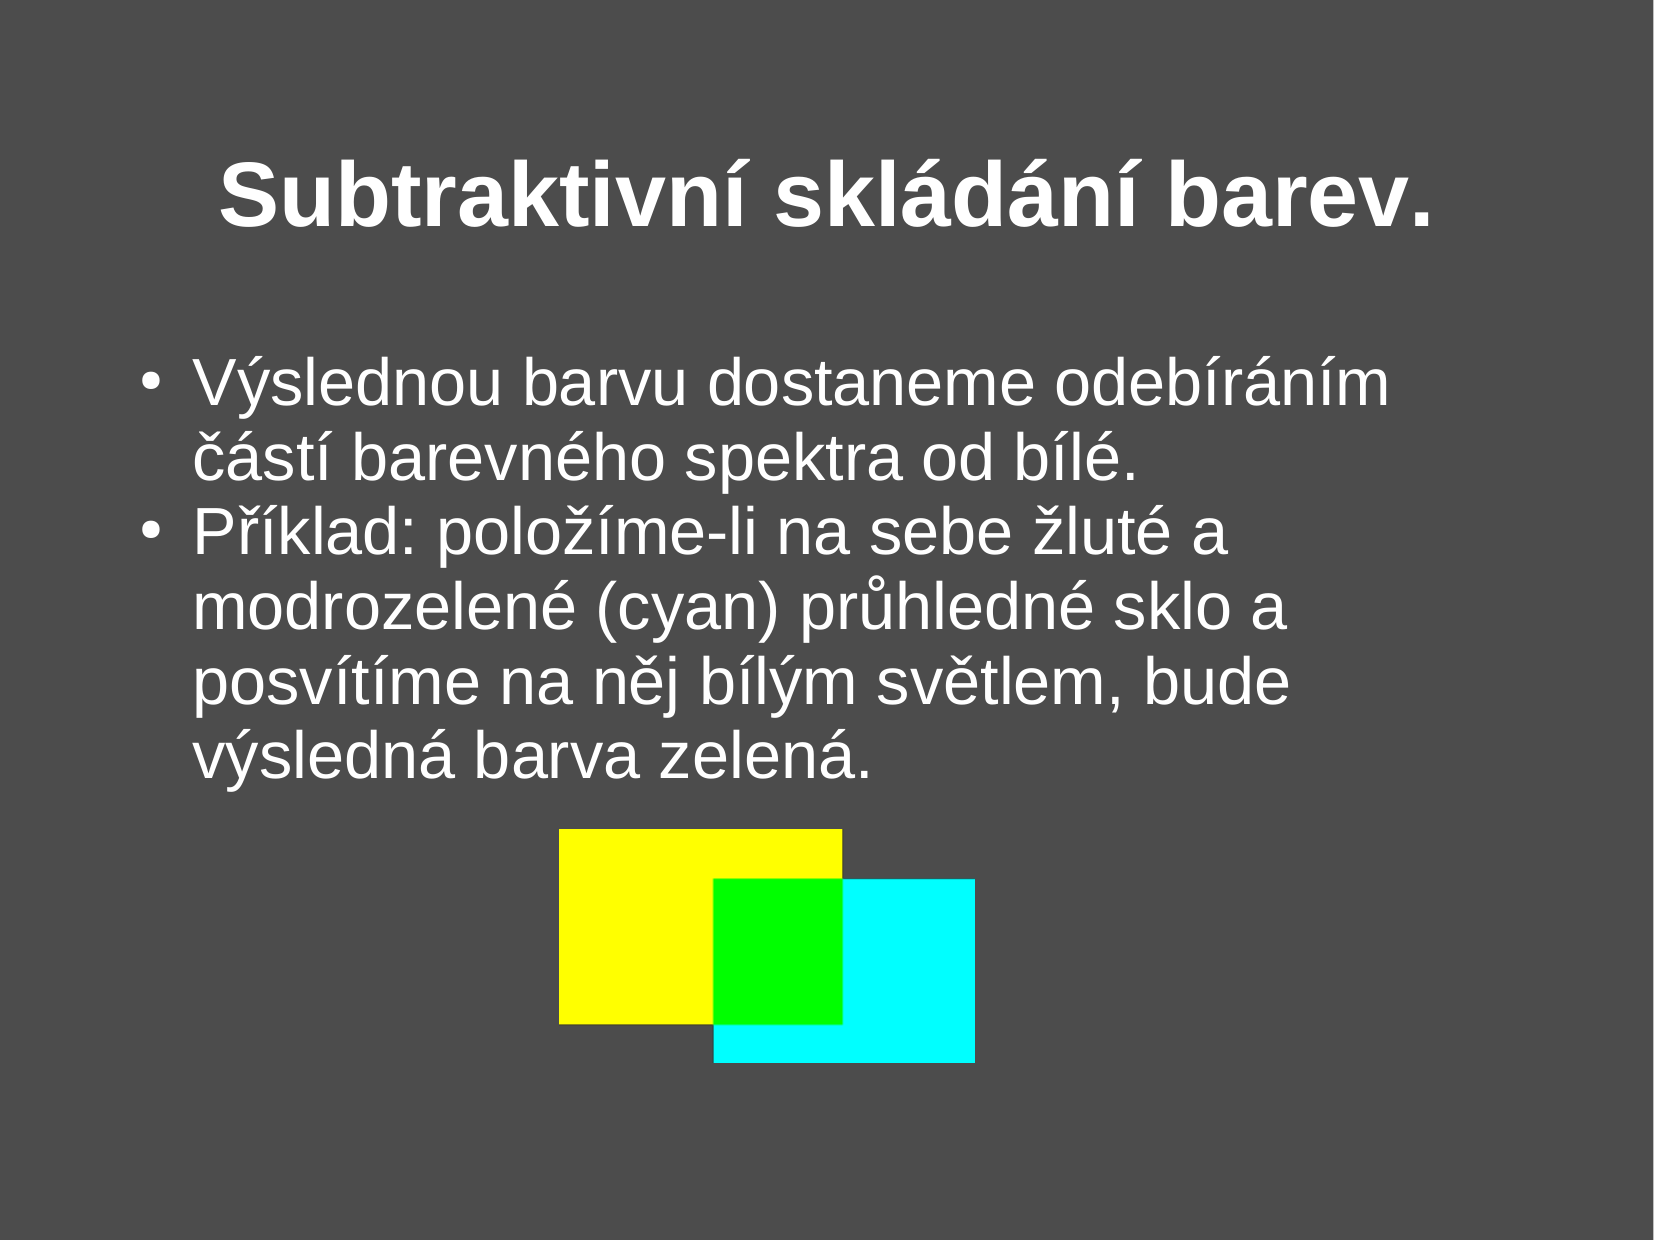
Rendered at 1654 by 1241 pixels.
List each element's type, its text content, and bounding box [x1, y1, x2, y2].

picture [559, 829, 975, 1063]
title Subtraktivní skládání barev. [121, 91, 1534, 299]
list Výslednou barvu dostaneme odebíráním částí barevného spektra od bílé. Příklad: položíme-li na sebe žluté a modrozelené (cyan) průhledné sklo a posvítíme na něj bílým světlem, bude výsledná barva zelená. [121, 344, 1534, 1112]
